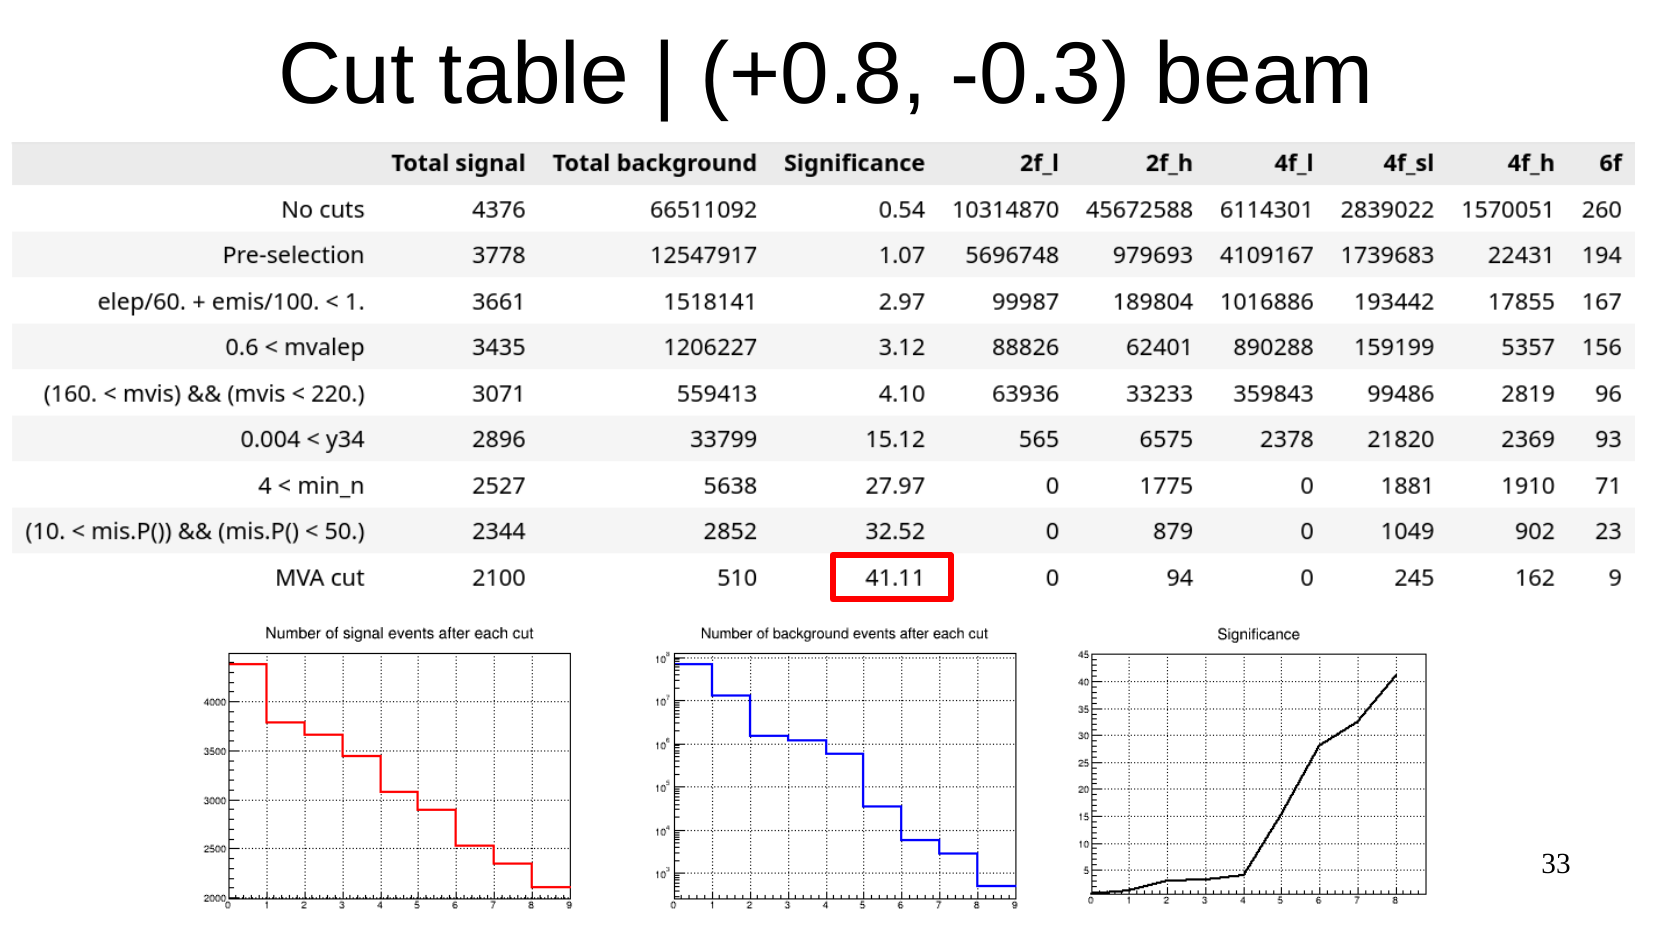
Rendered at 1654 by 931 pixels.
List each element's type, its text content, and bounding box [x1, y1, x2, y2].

picture [11, 142, 1635, 601]
picture [836, 558, 948, 596]
title Cut table | (+0.8, -0.3) beam [82, 0, 1571, 152]
picture [177, 617, 1477, 931]
